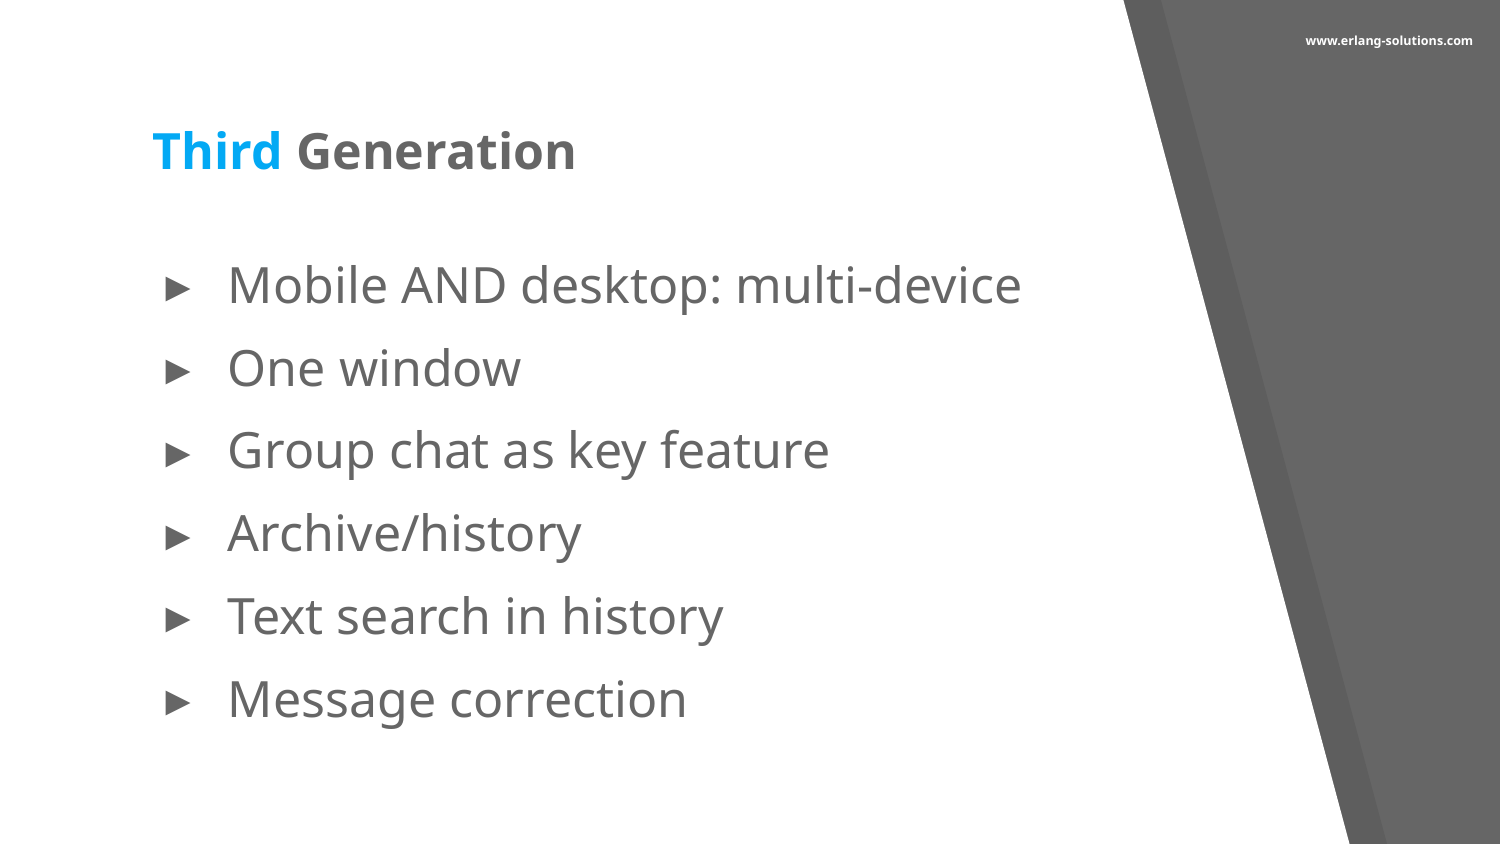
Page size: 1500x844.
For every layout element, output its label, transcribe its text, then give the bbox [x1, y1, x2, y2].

title Third Generation [137, 115, 1012, 195]
list Mobile AND desktop: multi-device One window Group chat as key feature Archive/history Text search in history Message correction [137, 215, 1156, 780]
